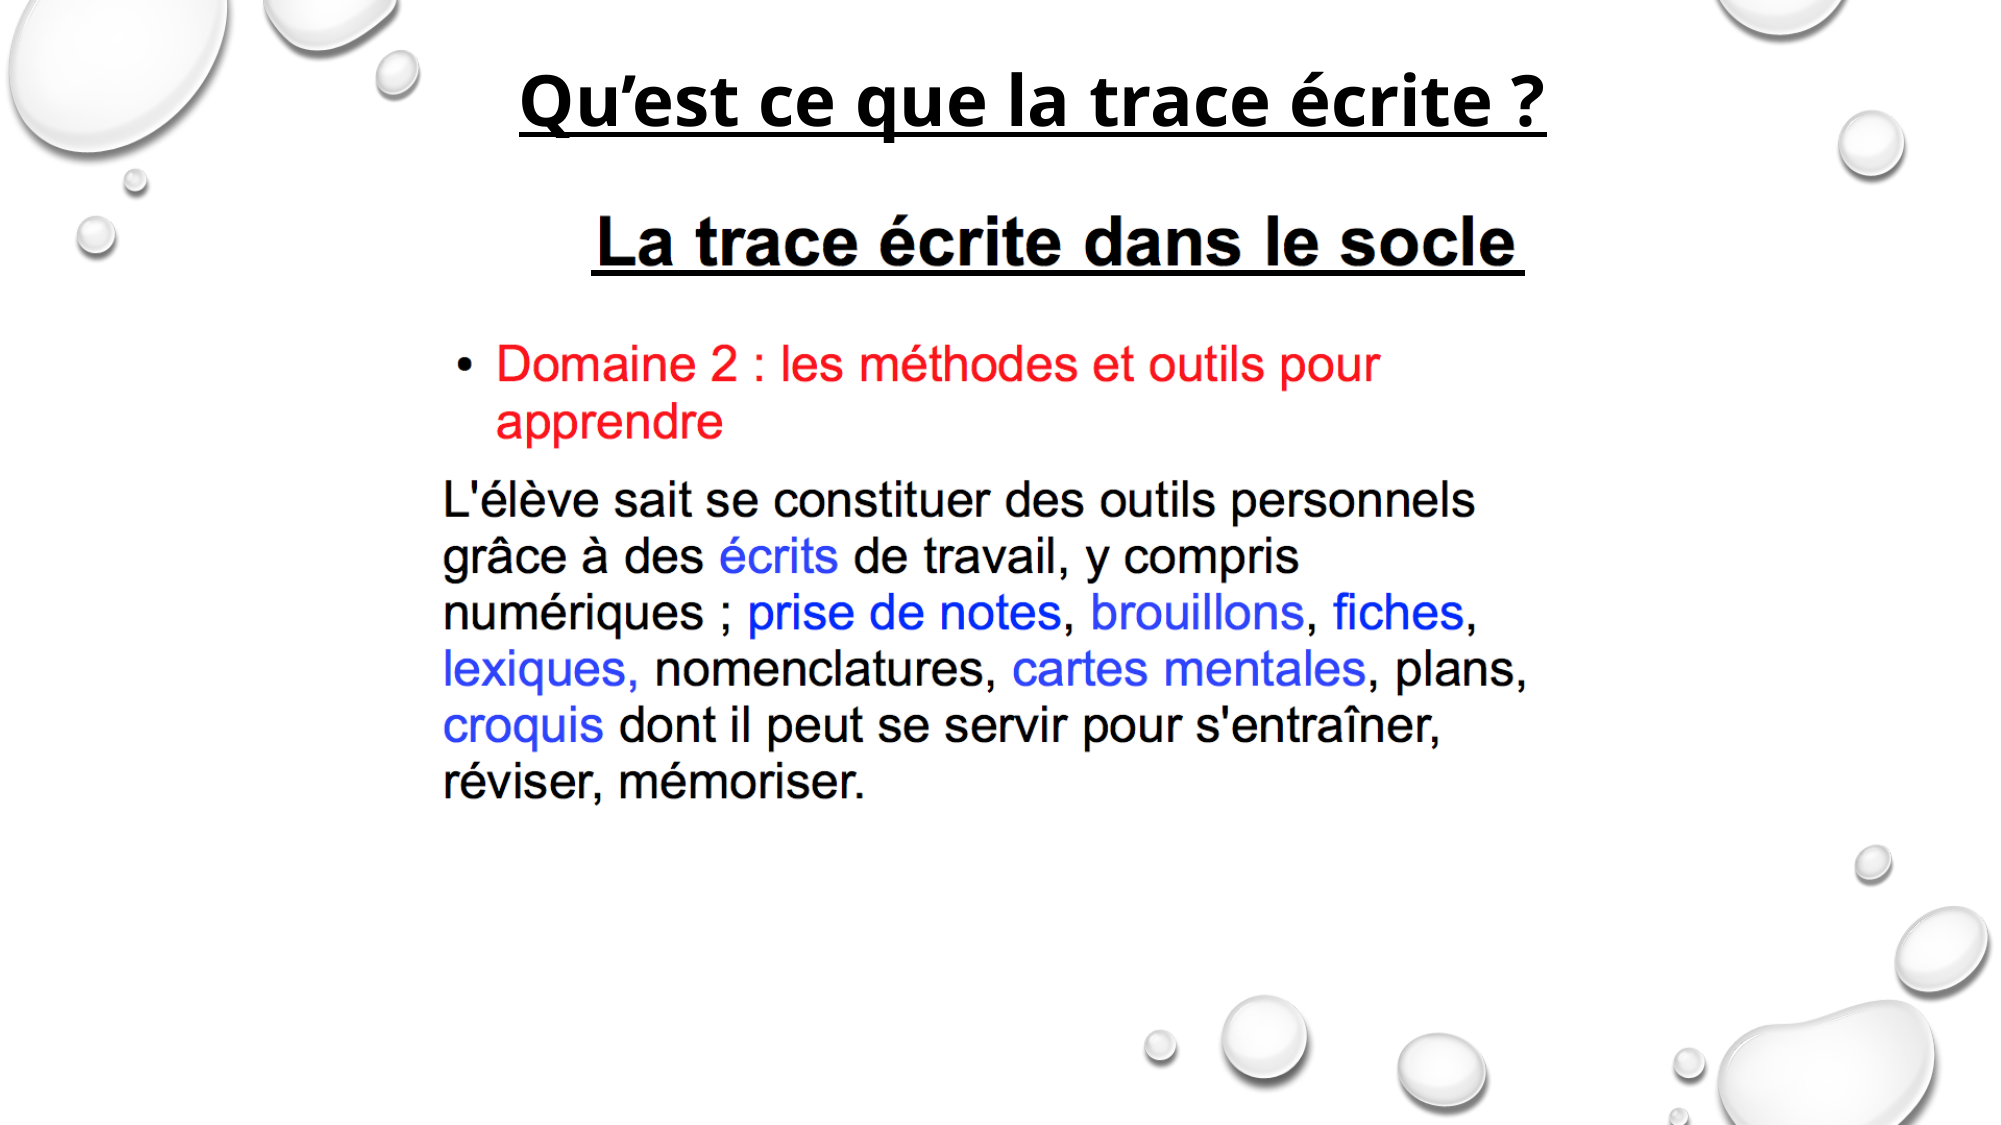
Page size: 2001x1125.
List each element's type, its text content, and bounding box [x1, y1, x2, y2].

picture [0, 0, 2000, 1125]
text_box Qu’est ce que la trace écrite ? [254, 10, 1811, 148]
